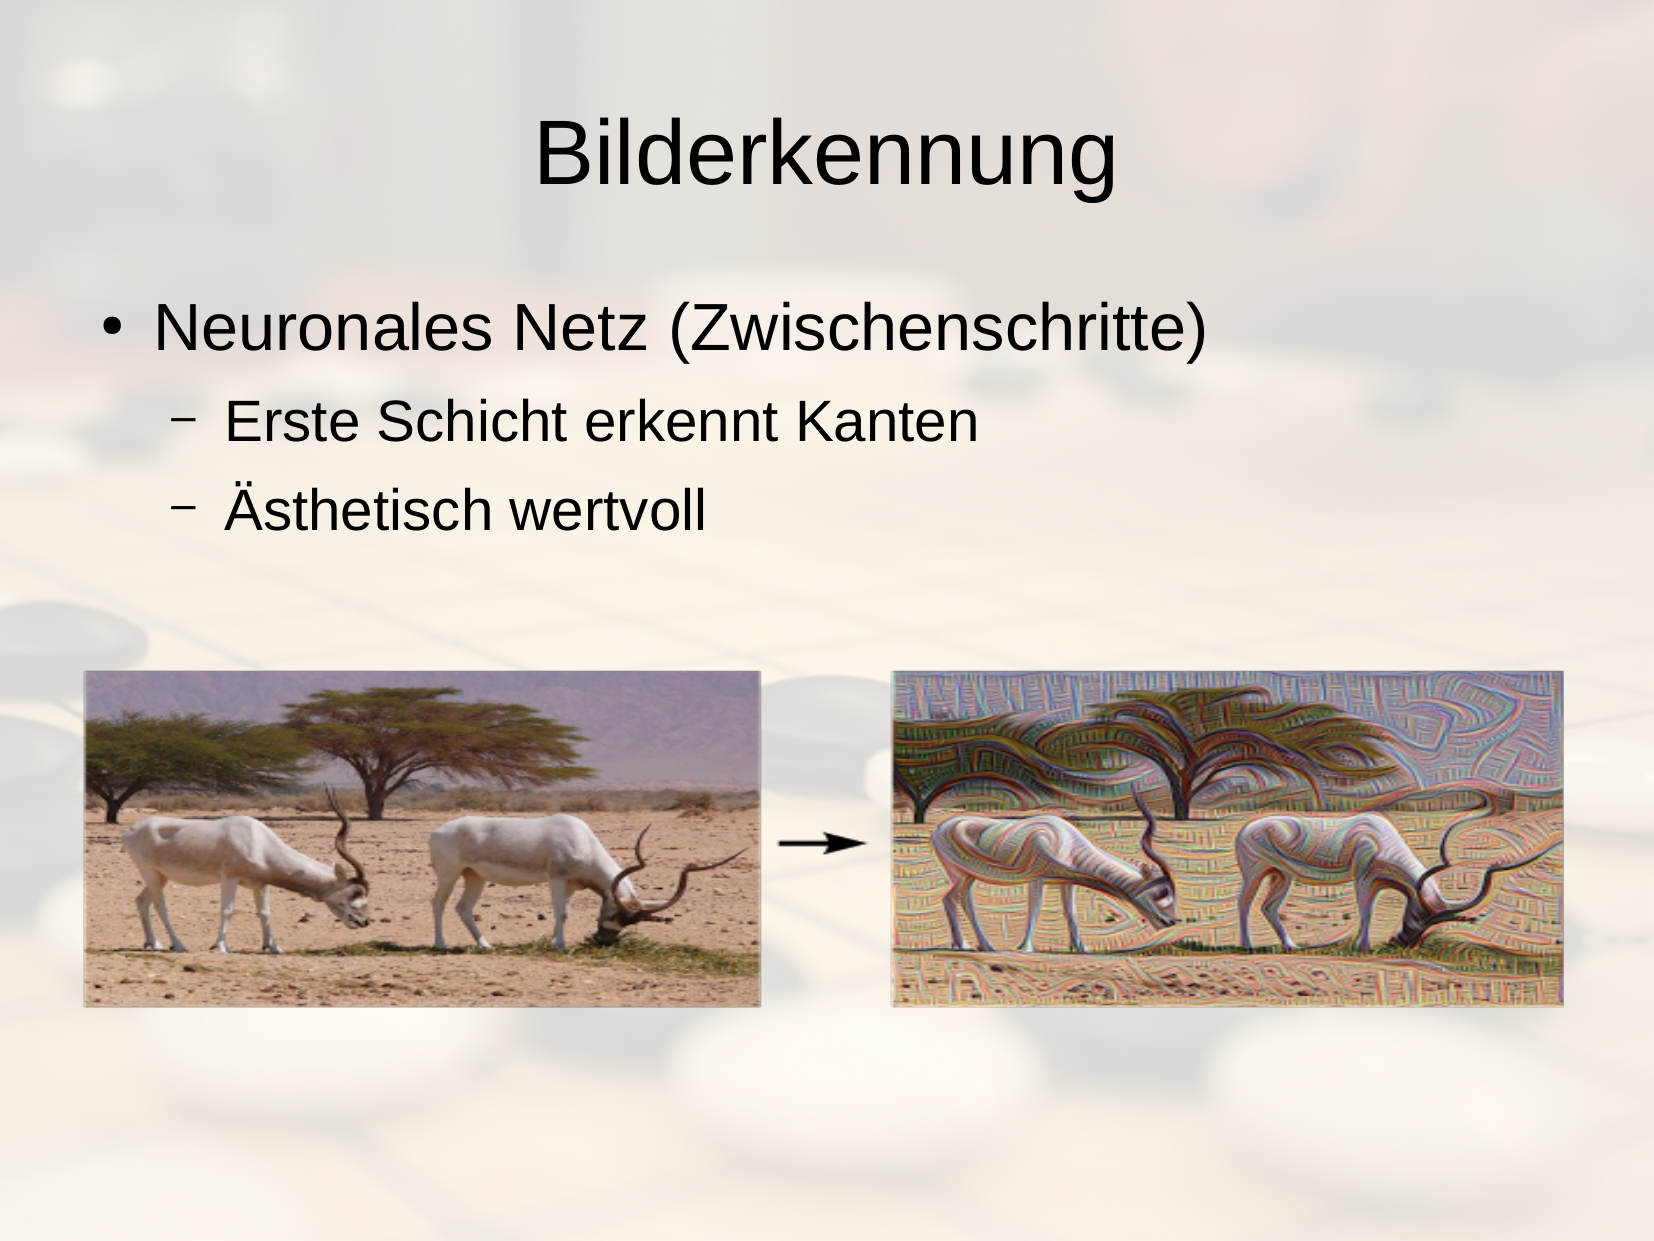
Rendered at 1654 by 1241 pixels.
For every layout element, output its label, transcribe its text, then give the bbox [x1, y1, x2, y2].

list Neuronales Netz (Zwischenschritte) Erste Schicht erkennt Kanten Ästhetisch wertvoll [82, 290, 1571, 634]
picture [82, 665, 1571, 1009]
title Bilderkennung [82, 49, 1571, 257]
